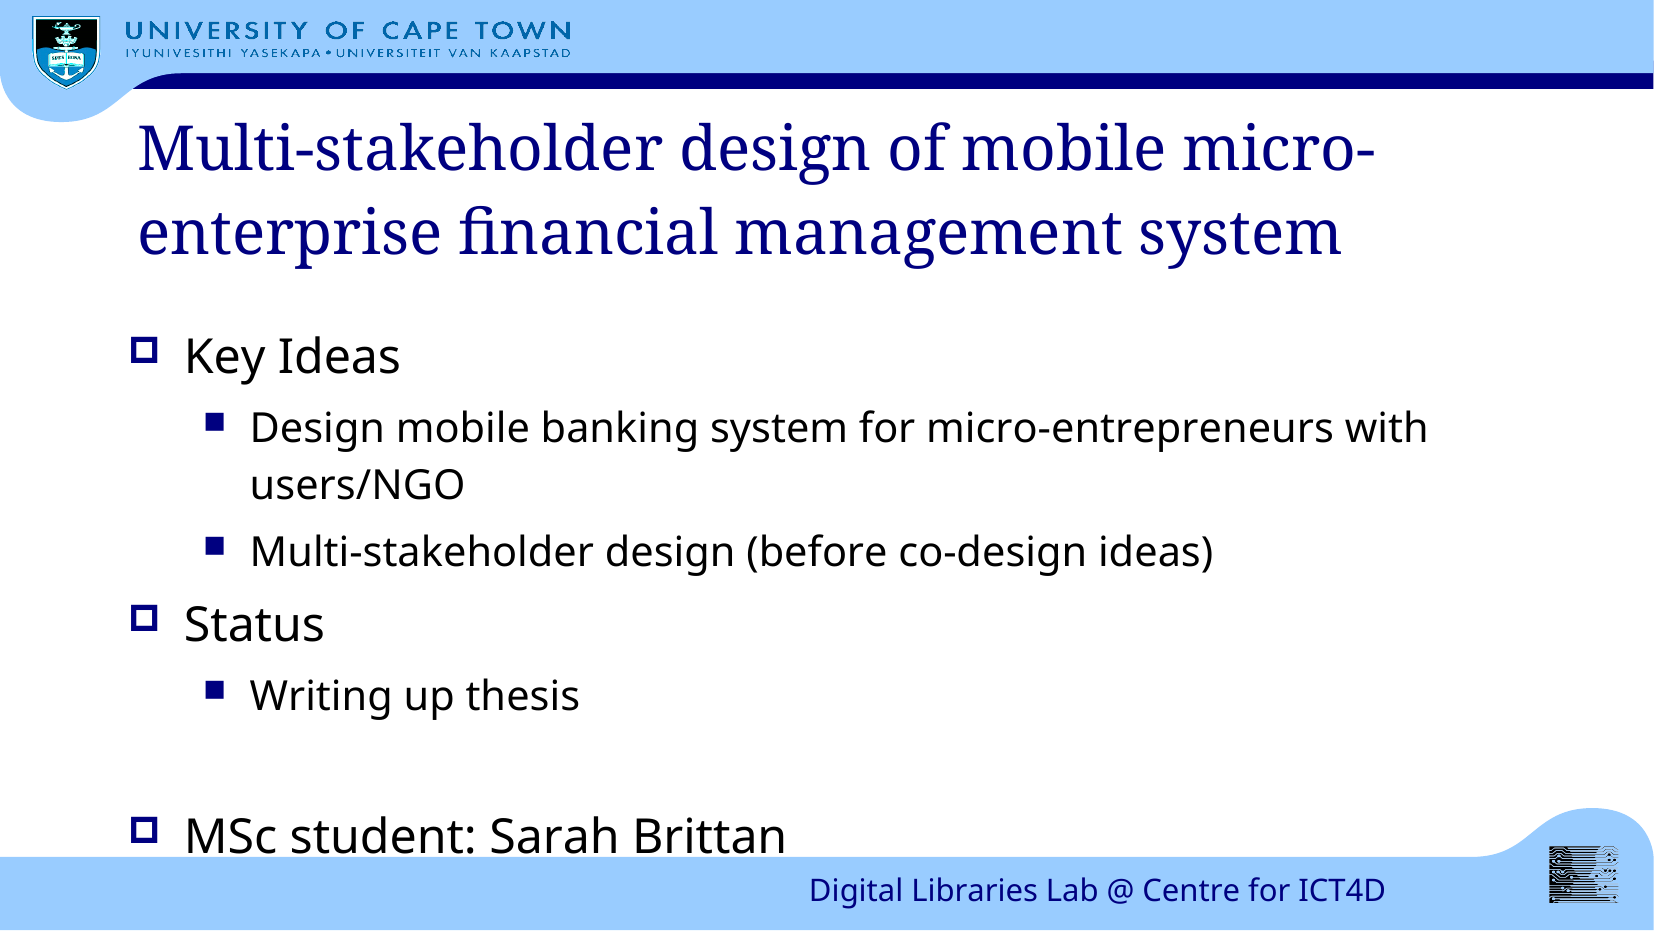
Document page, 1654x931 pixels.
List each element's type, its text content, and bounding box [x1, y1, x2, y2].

picture [32, 16, 101, 90]
list Key Ideas Design mobile banking system for micro-entrepreneurs with users/NGO Multi-stakeholder design (before co-design ideas) Status Writing up thesis MSc student: Sarah Brittan [128, 244, 1597, 810]
picture [1549, 846, 1619, 903]
title Multi-stakeholder design of mobile micro-enterprise financial management system [137, 119, 1598, 258]
picture [122, 19, 573, 59]
